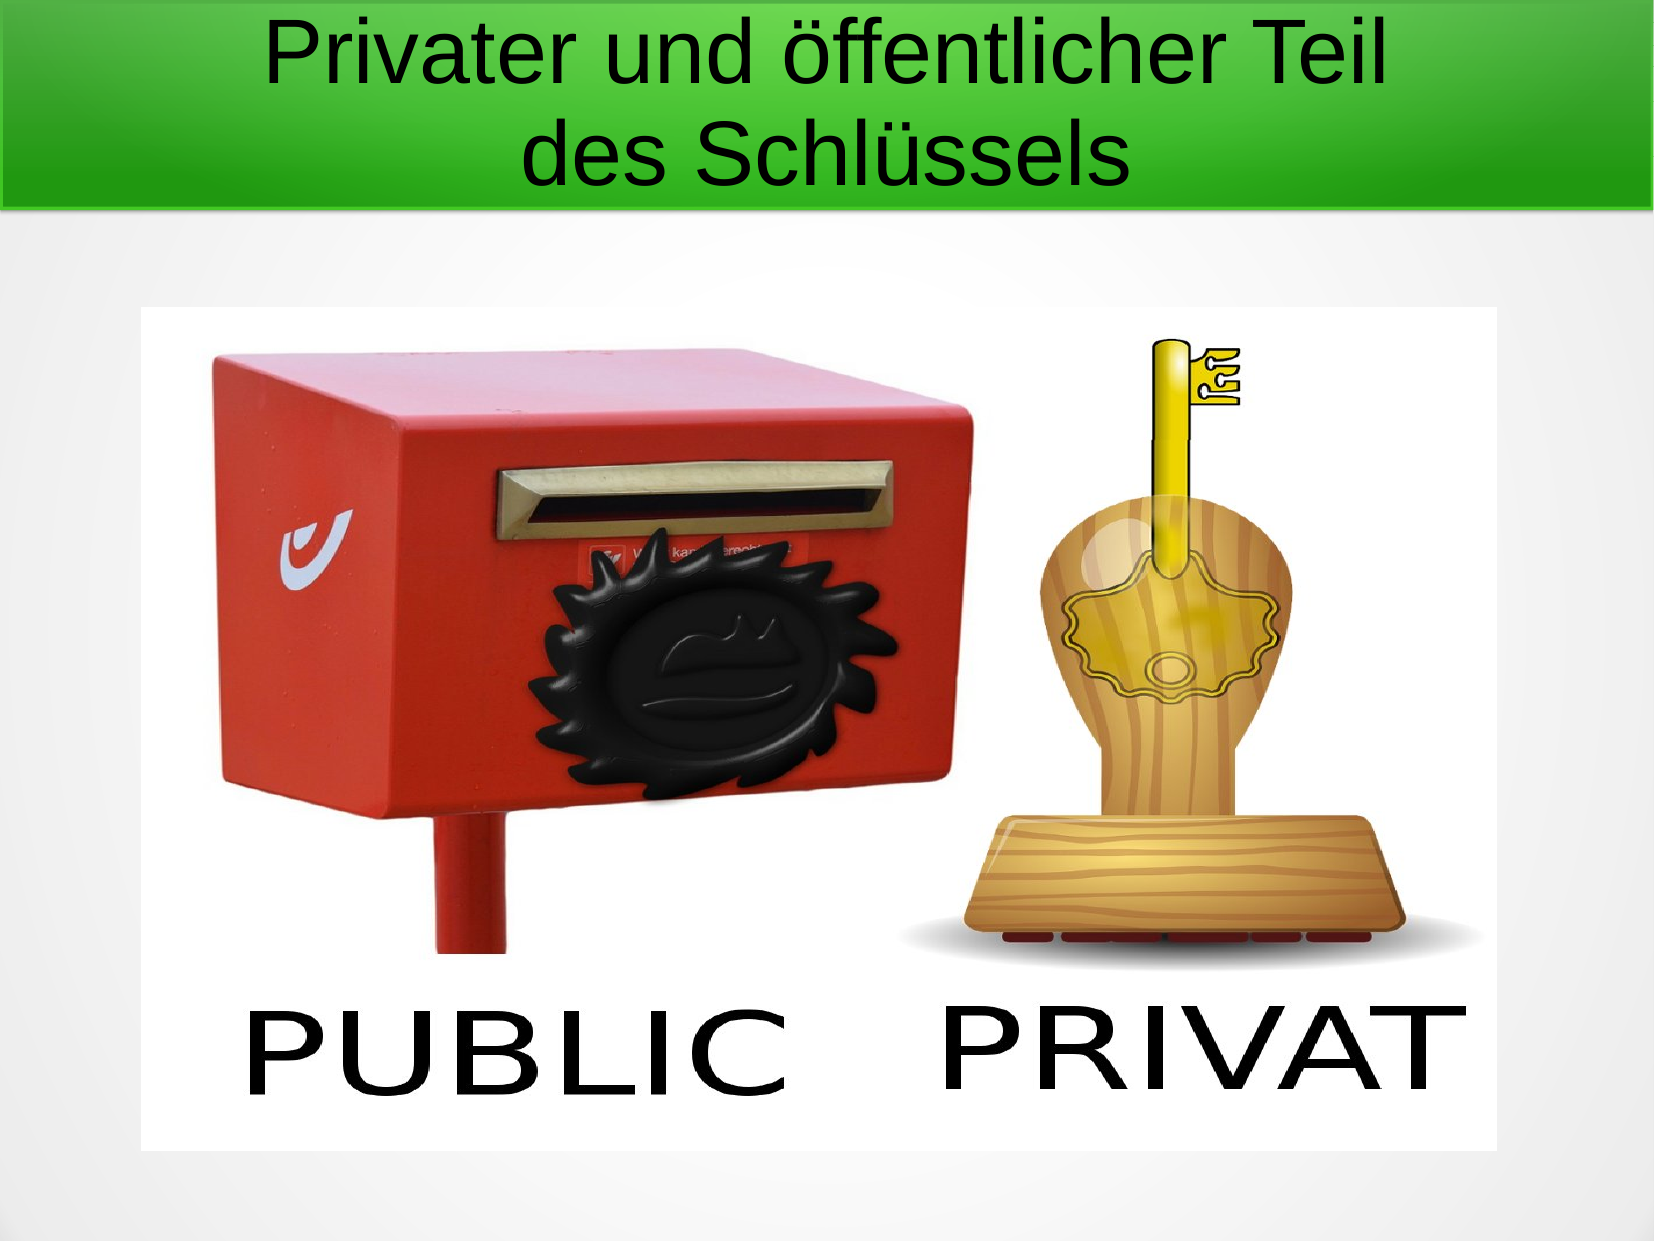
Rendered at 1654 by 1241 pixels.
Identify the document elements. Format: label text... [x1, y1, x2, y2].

picture [141, 307, 1497, 1151]
title Privater und öffentlicher Teil des Schlüssels [82, 0, 1571, 206]
